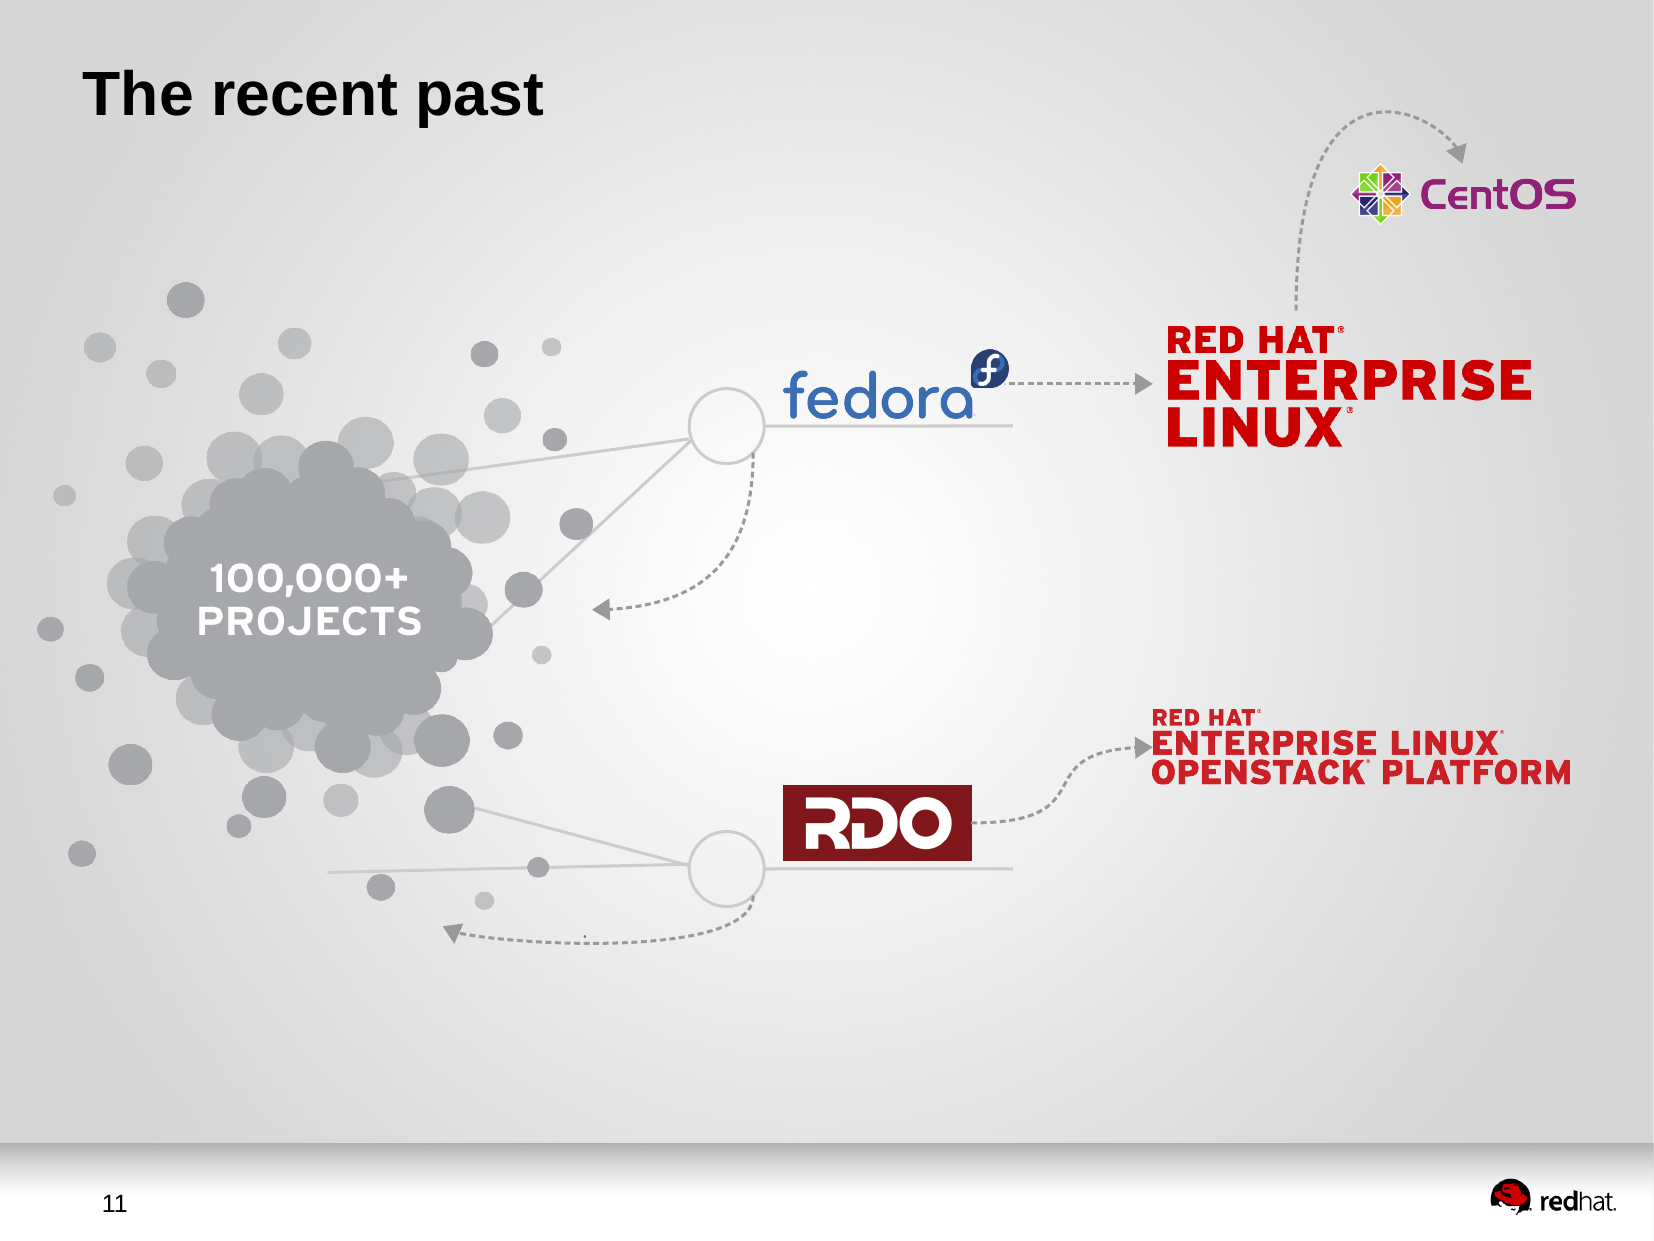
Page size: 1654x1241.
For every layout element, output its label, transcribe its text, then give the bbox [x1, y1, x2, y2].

picture [0, 0, 1654, 1241]
title The recent past [82, 37, 1571, 151]
